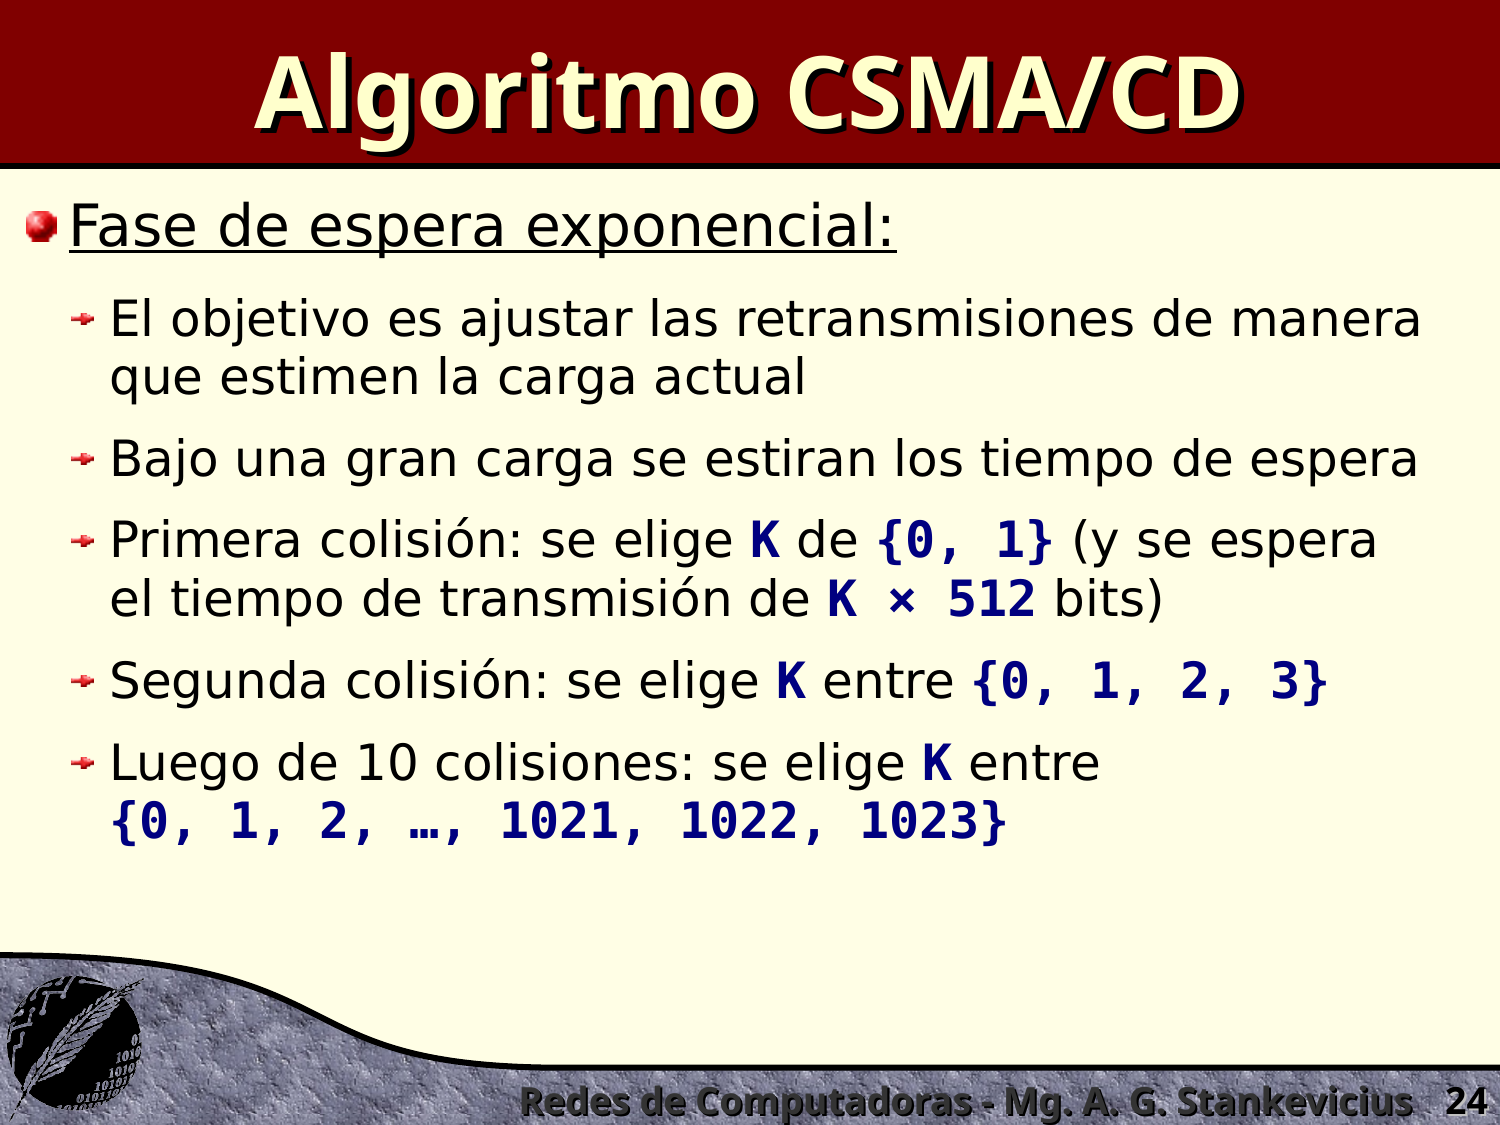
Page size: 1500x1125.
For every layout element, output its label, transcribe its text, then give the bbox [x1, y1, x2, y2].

picture [0, 959, 1500, 1125]
picture [1047, 1100, 1054, 1110]
title Algoritmo CSMA/CD [15, 5, 1485, 160]
list Fase de espera exponencial: El objetivo es ajustar las retransmisiones de manera que estimen la carga actual Bajo una gran carga se estiran los tiempo de espera Primera colisión: se elige K de {0, 1} (y se espera el tiempo de transmisión de K × 512 bits) Segunda colisión: se elige K entre {0, 1, 2, 3} Luego de 10 colisiones: se elige K entre {0, 1, 2, …, 1021, 1022, 1023} [11, 192, 1486, 921]
picture [790, 1100, 795, 1110]
